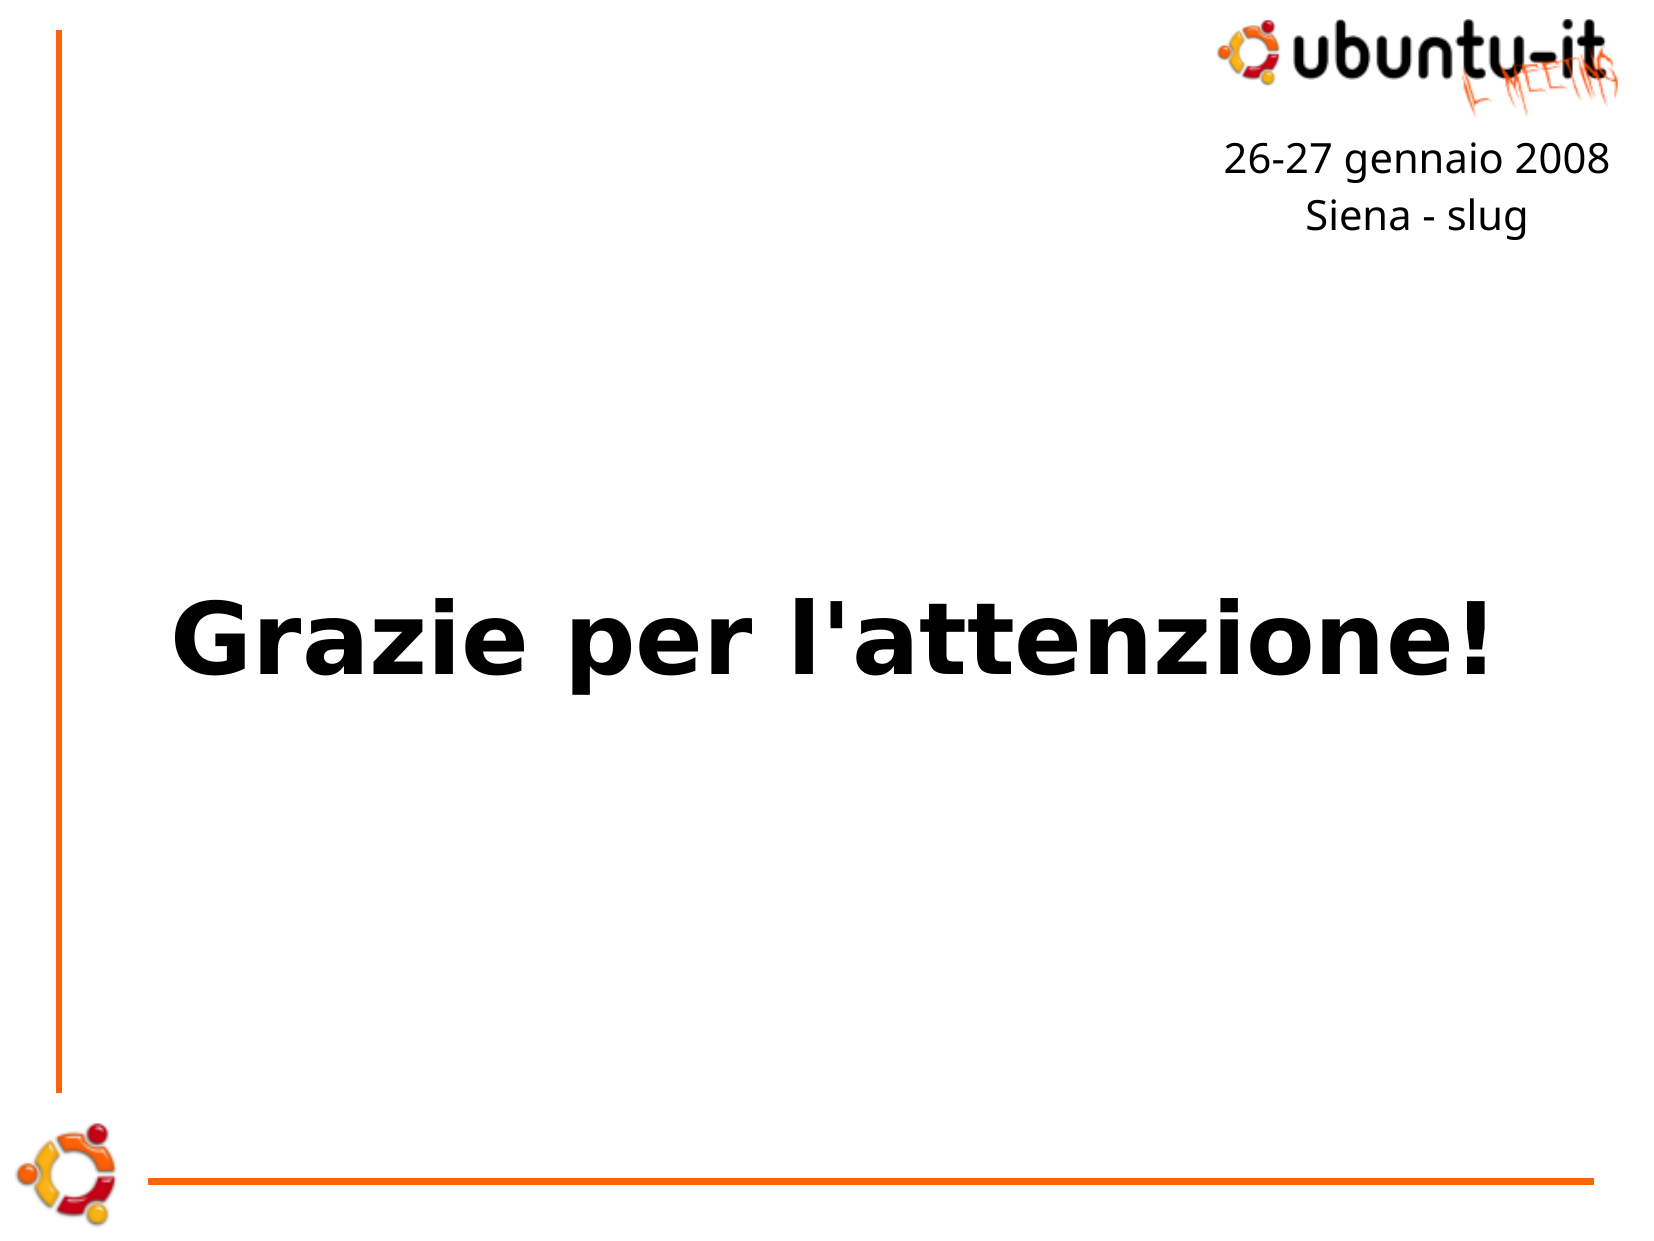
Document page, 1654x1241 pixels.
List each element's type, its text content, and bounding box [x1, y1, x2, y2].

picture [1210, 19, 1628, 119]
list Grazie per l'attenzione! [82, 290, 1571, 1094]
picture [14, 1122, 119, 1229]
